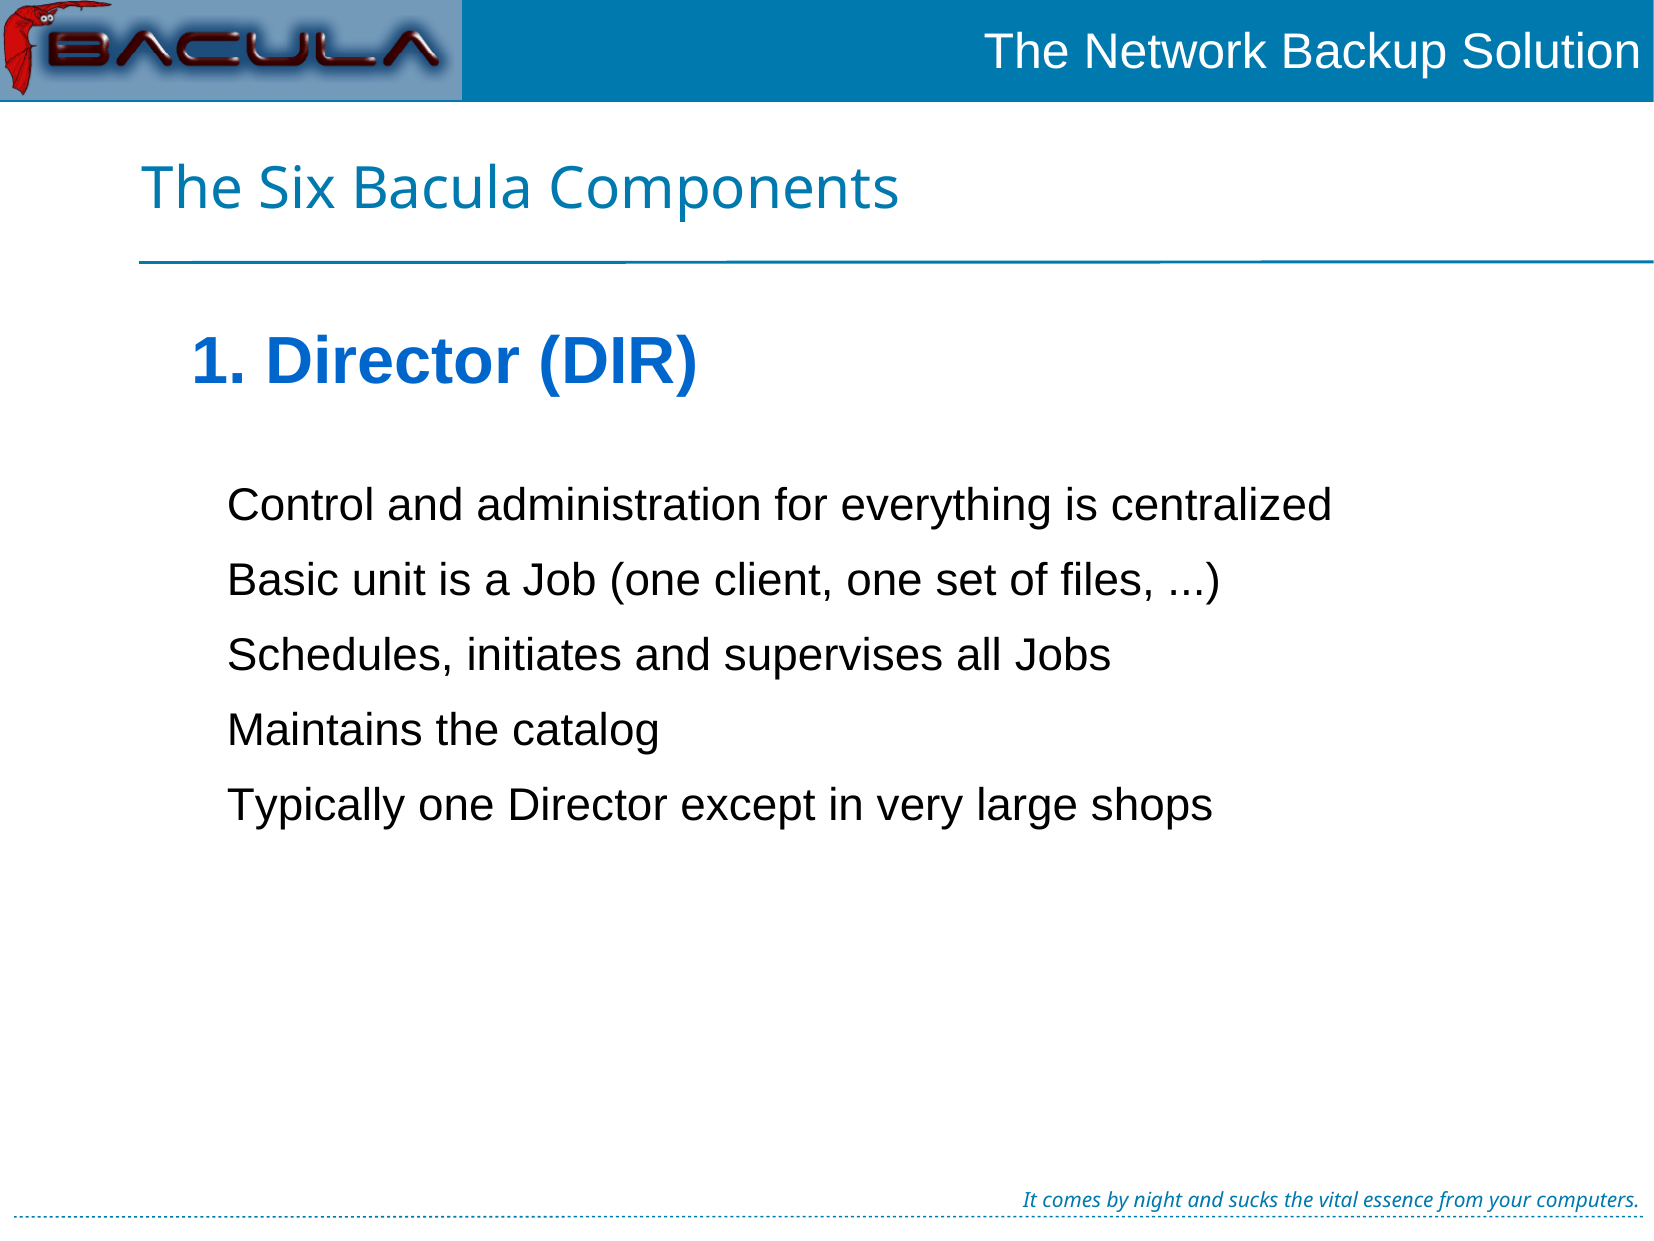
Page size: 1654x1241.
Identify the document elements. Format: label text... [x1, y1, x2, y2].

list 1. Director (DIR) Control and administration for everything is centralized Basic unit is a Job (one client, one set of files, ...) Schedules, initiates and supervises all Jobs Maintains the catalog Typically one Director except in very large shops [132, 323, 1526, 1075]
title The Six Bacula Components [141, 112, 1501, 226]
picture [0, 0, 461, 99]
